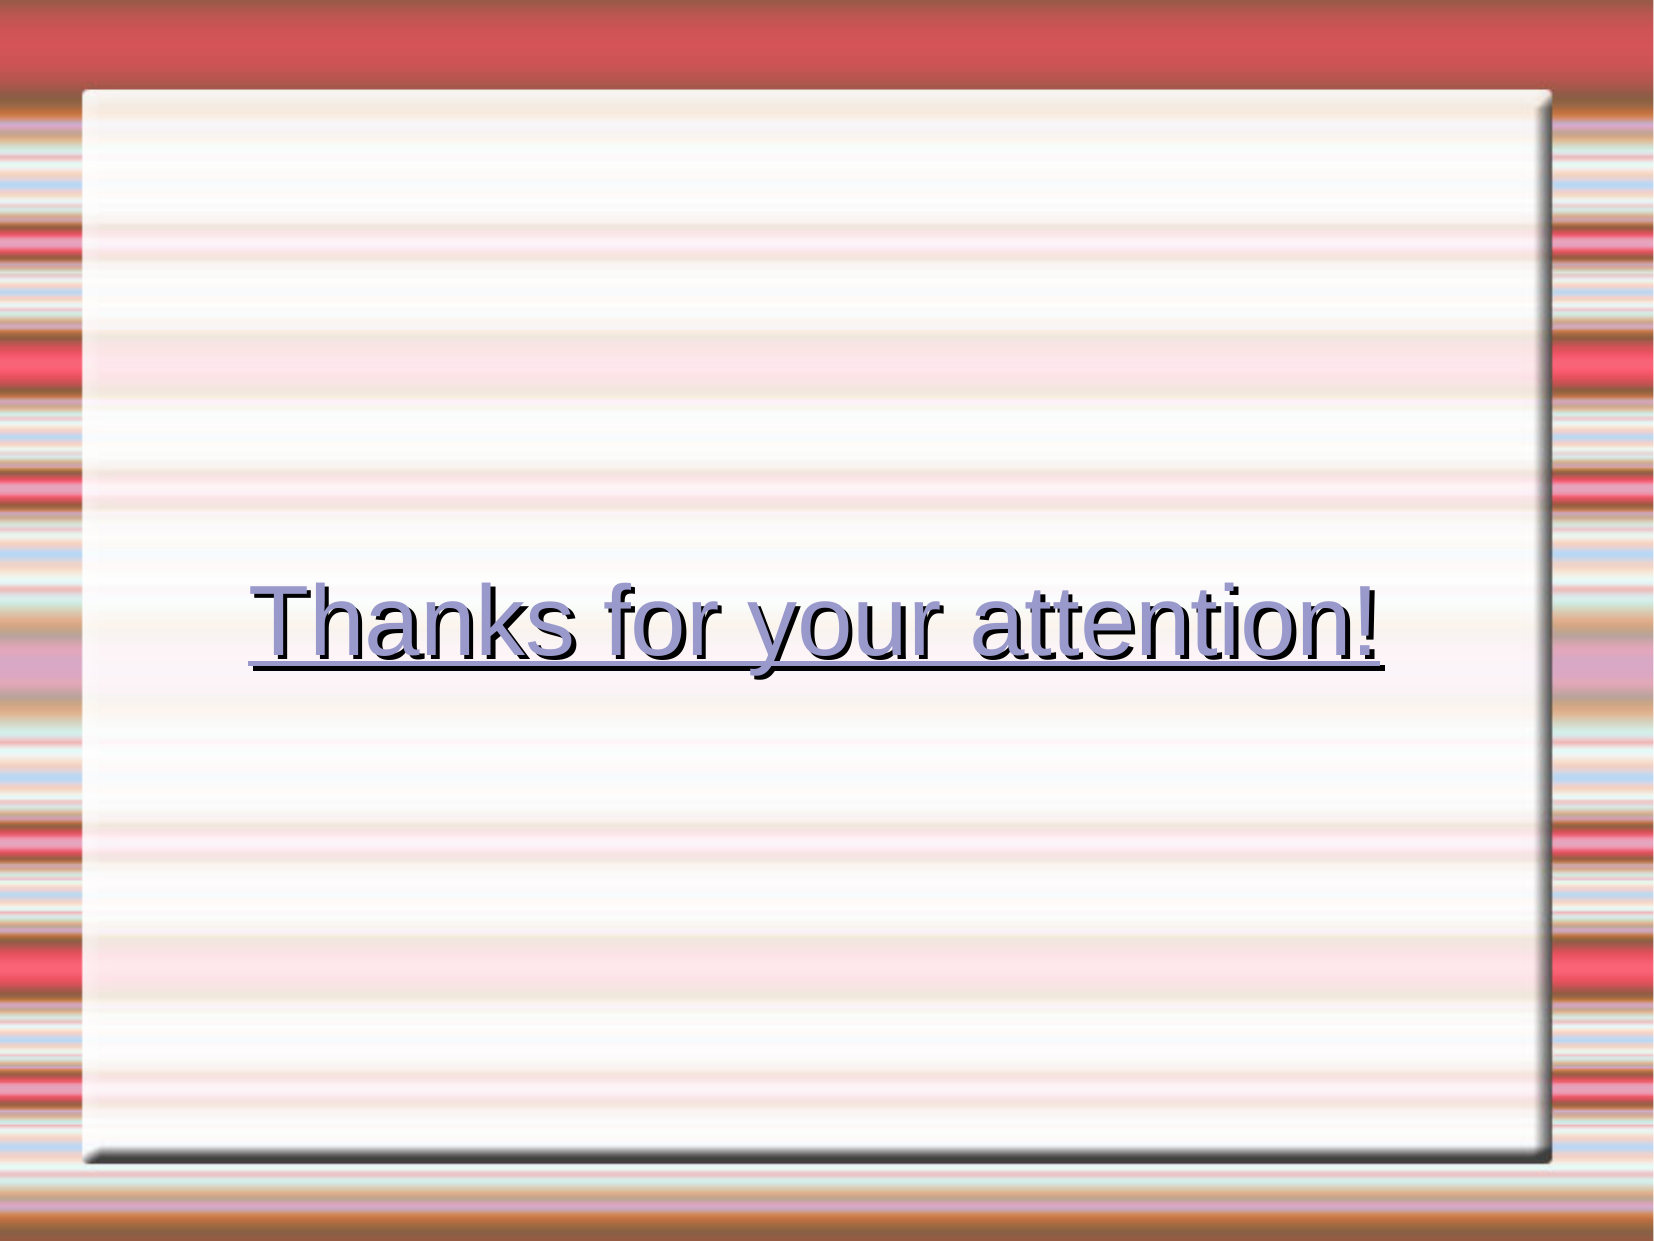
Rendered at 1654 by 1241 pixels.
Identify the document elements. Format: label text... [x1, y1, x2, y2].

list Thanks for your attention! [88, 265, 1529, 1093]
picture [0, 0, 1654, 1241]
